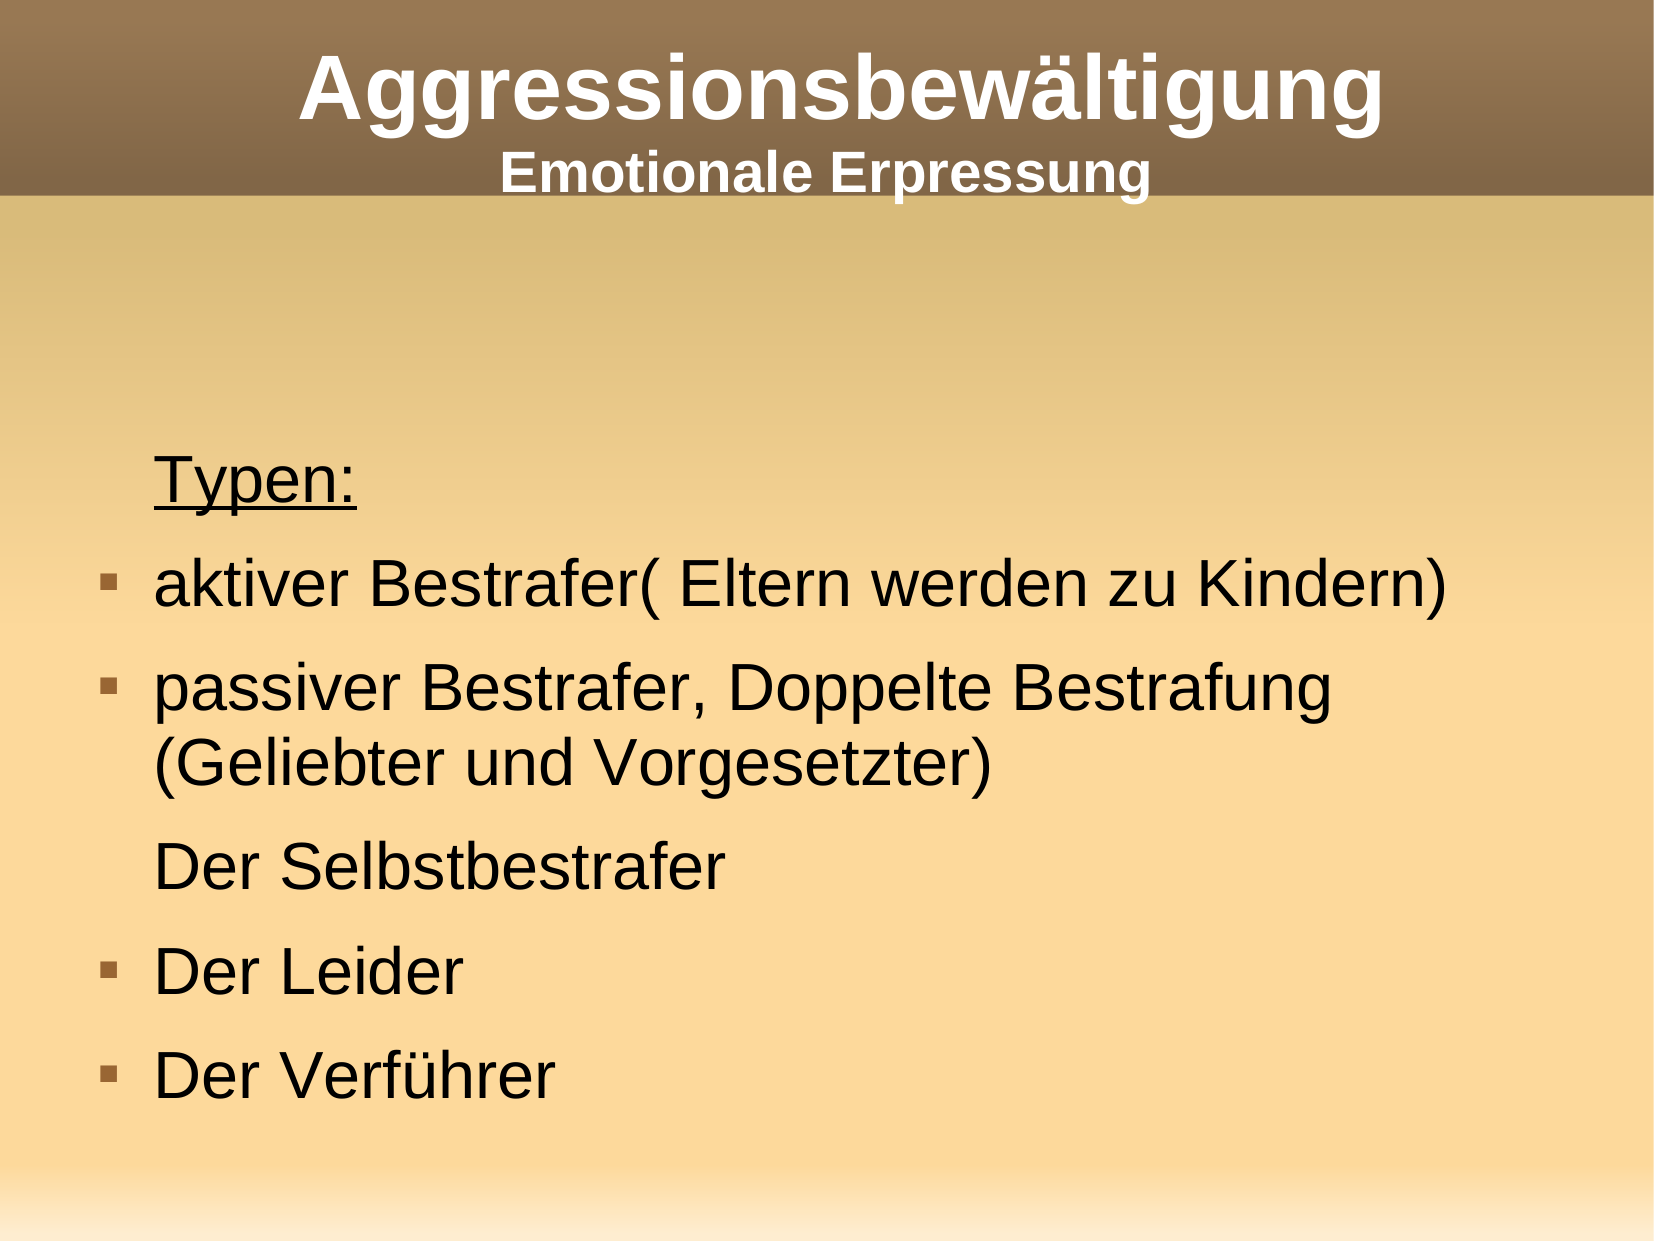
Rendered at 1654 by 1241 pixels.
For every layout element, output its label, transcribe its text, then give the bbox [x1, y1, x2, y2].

picture [0, 0, 1654, 1241]
title Aggressionsbewältigung Emotionale Erpressung [82, 36, 1571, 270]
list Typen: aktiver Bestrafer( Eltern werden zu Kindern) passiver Bestrafer, Doppelte Bestrafung (Geliebter und Vorgesetzter) Der Selbstbestrafer Der Leider Der Verführer [82, 337, 1571, 1218]
